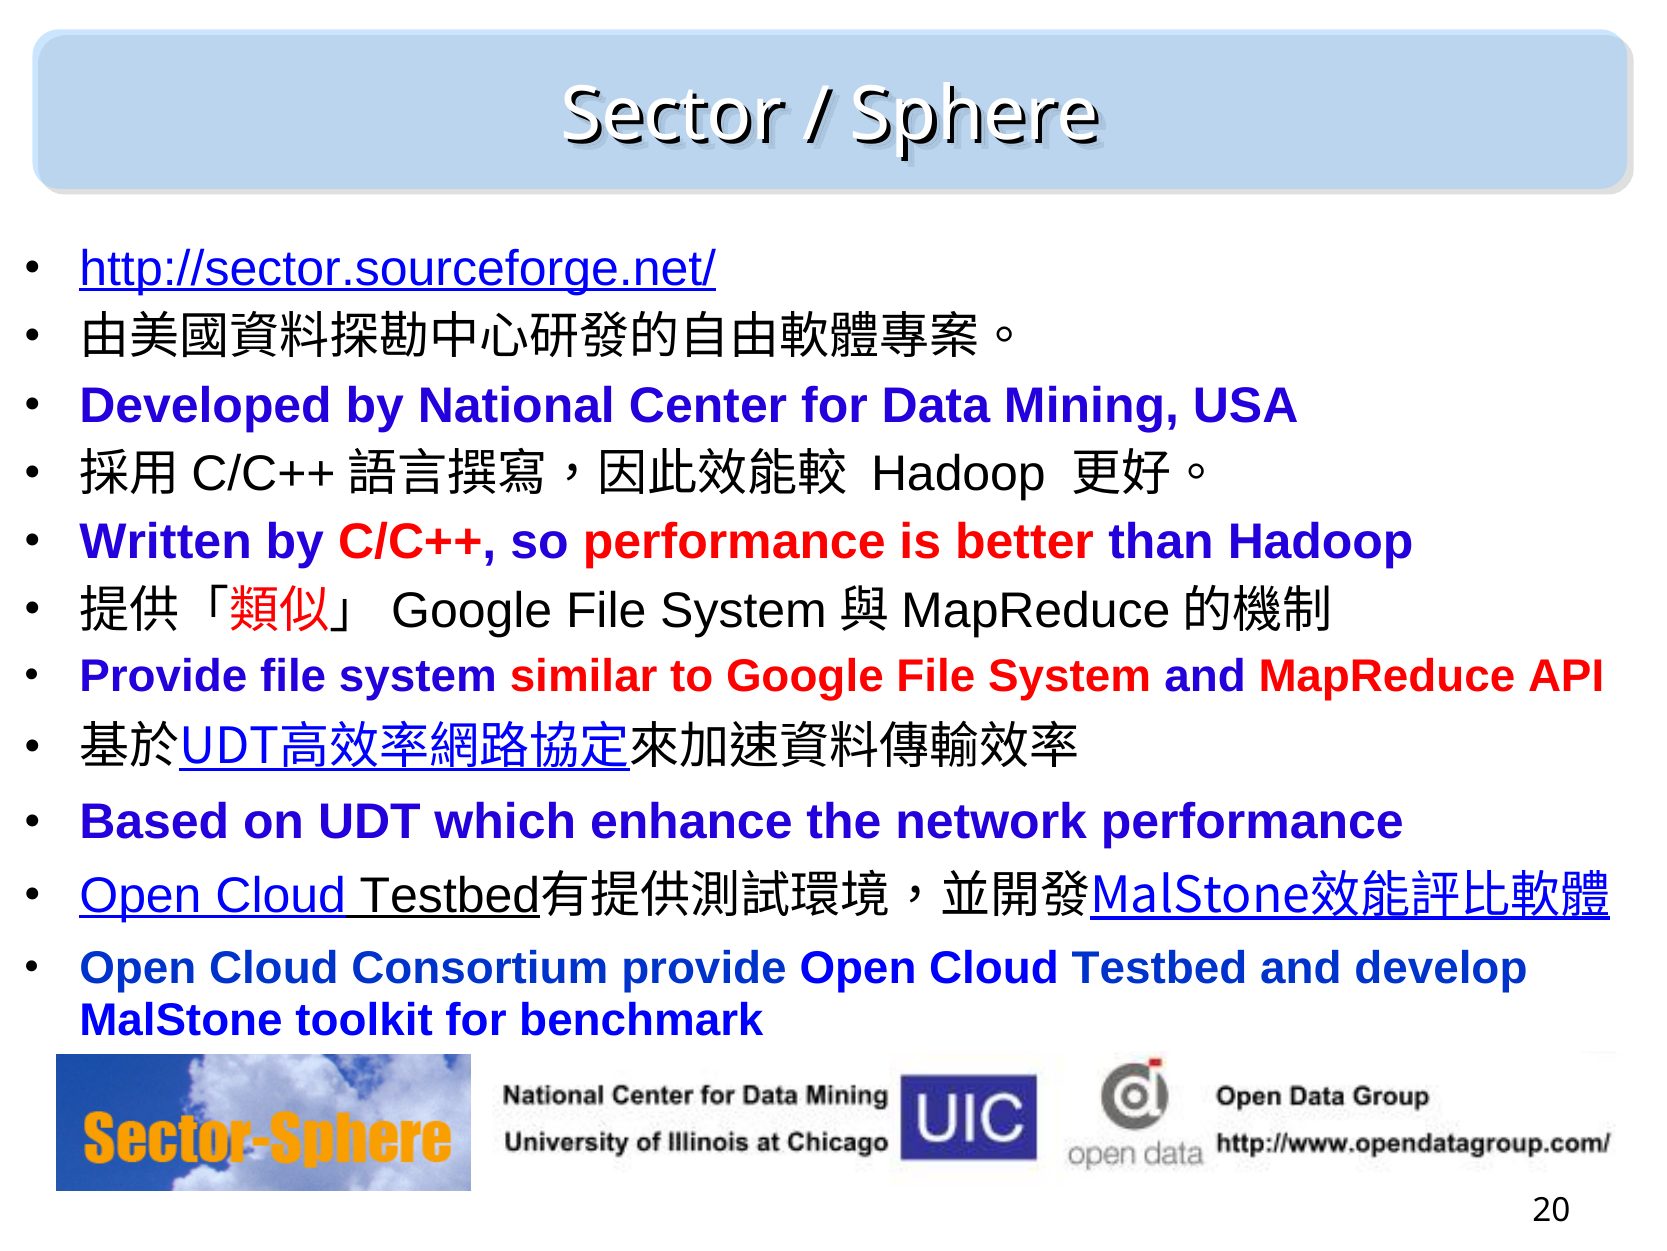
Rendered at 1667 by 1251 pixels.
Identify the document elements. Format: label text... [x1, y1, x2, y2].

picture [476, 1051, 1629, 1188]
text_box Sector / Sphere [32, 29, 1628, 189]
text_box http://sector.sourceforge.net/ 由美國資料探勘中心研發的自由軟體專案。 Developed by National Center for Data Mining, USA 採用C/C++語言撰寫，因此效能較 Hadoop 更好。 Written by C/C++, so performance is better than Hadoop 提供「類似」Google File System與MapReduce的機制 Provide file system similar to Google File System and MapReduce API 基於UDT高效率網路協定來加速資料傳輸效率 Based on UDT which enhance the network performance Open Cloud Testbed有提供測試環境，並開發MalStone效能評比軟體 Open Cloud Consortium provide Open Cloud Testbed and develop MalStone toolkit for benchmark [23, 236, 1654, 1004]
picture [56, 1054, 471, 1191]
